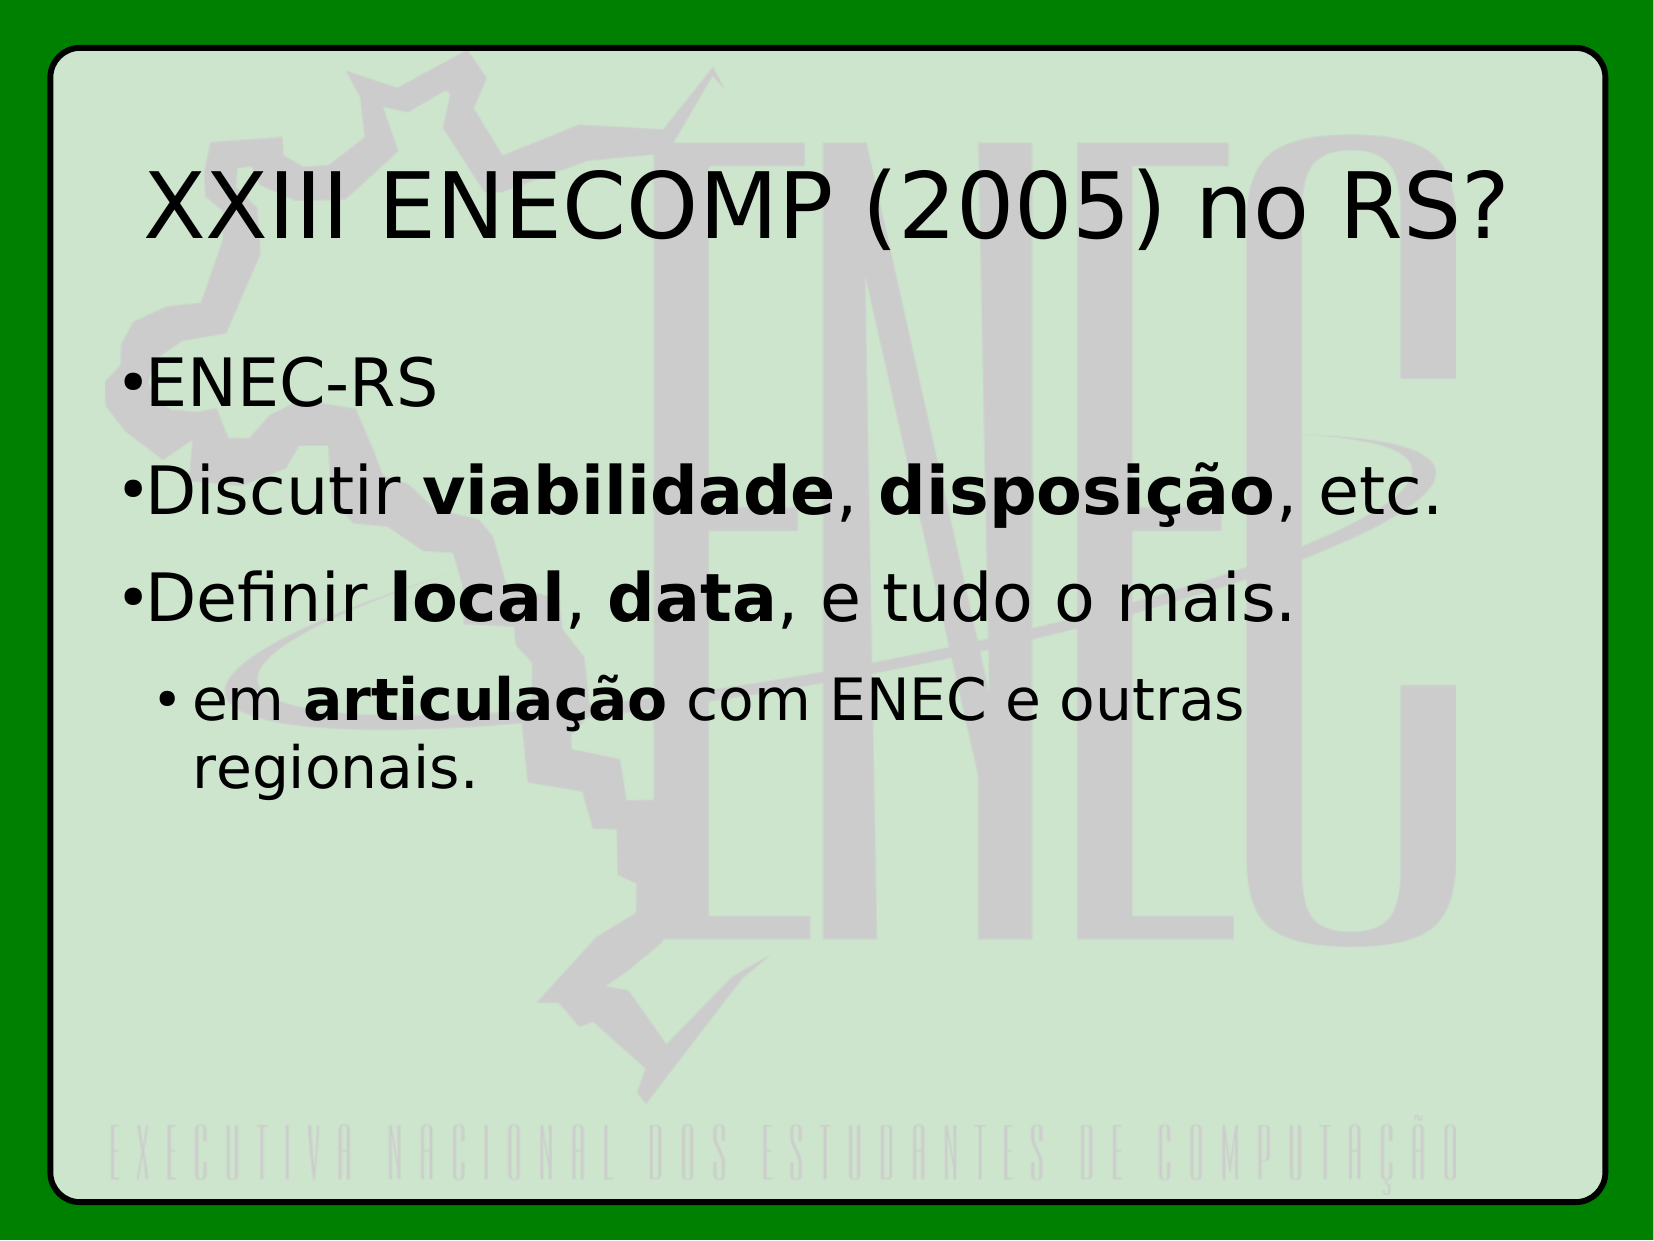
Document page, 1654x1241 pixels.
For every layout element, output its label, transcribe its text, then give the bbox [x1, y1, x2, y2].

list ENEC-RS Discutir viabilidade, disposição, etc. Definir local, data, e tudo o mais. em articulação com ENEC e outras regionais. [121, 344, 1534, 1127]
title XXIII ENECOMP (2005) no RS? [121, 102, 1534, 311]
